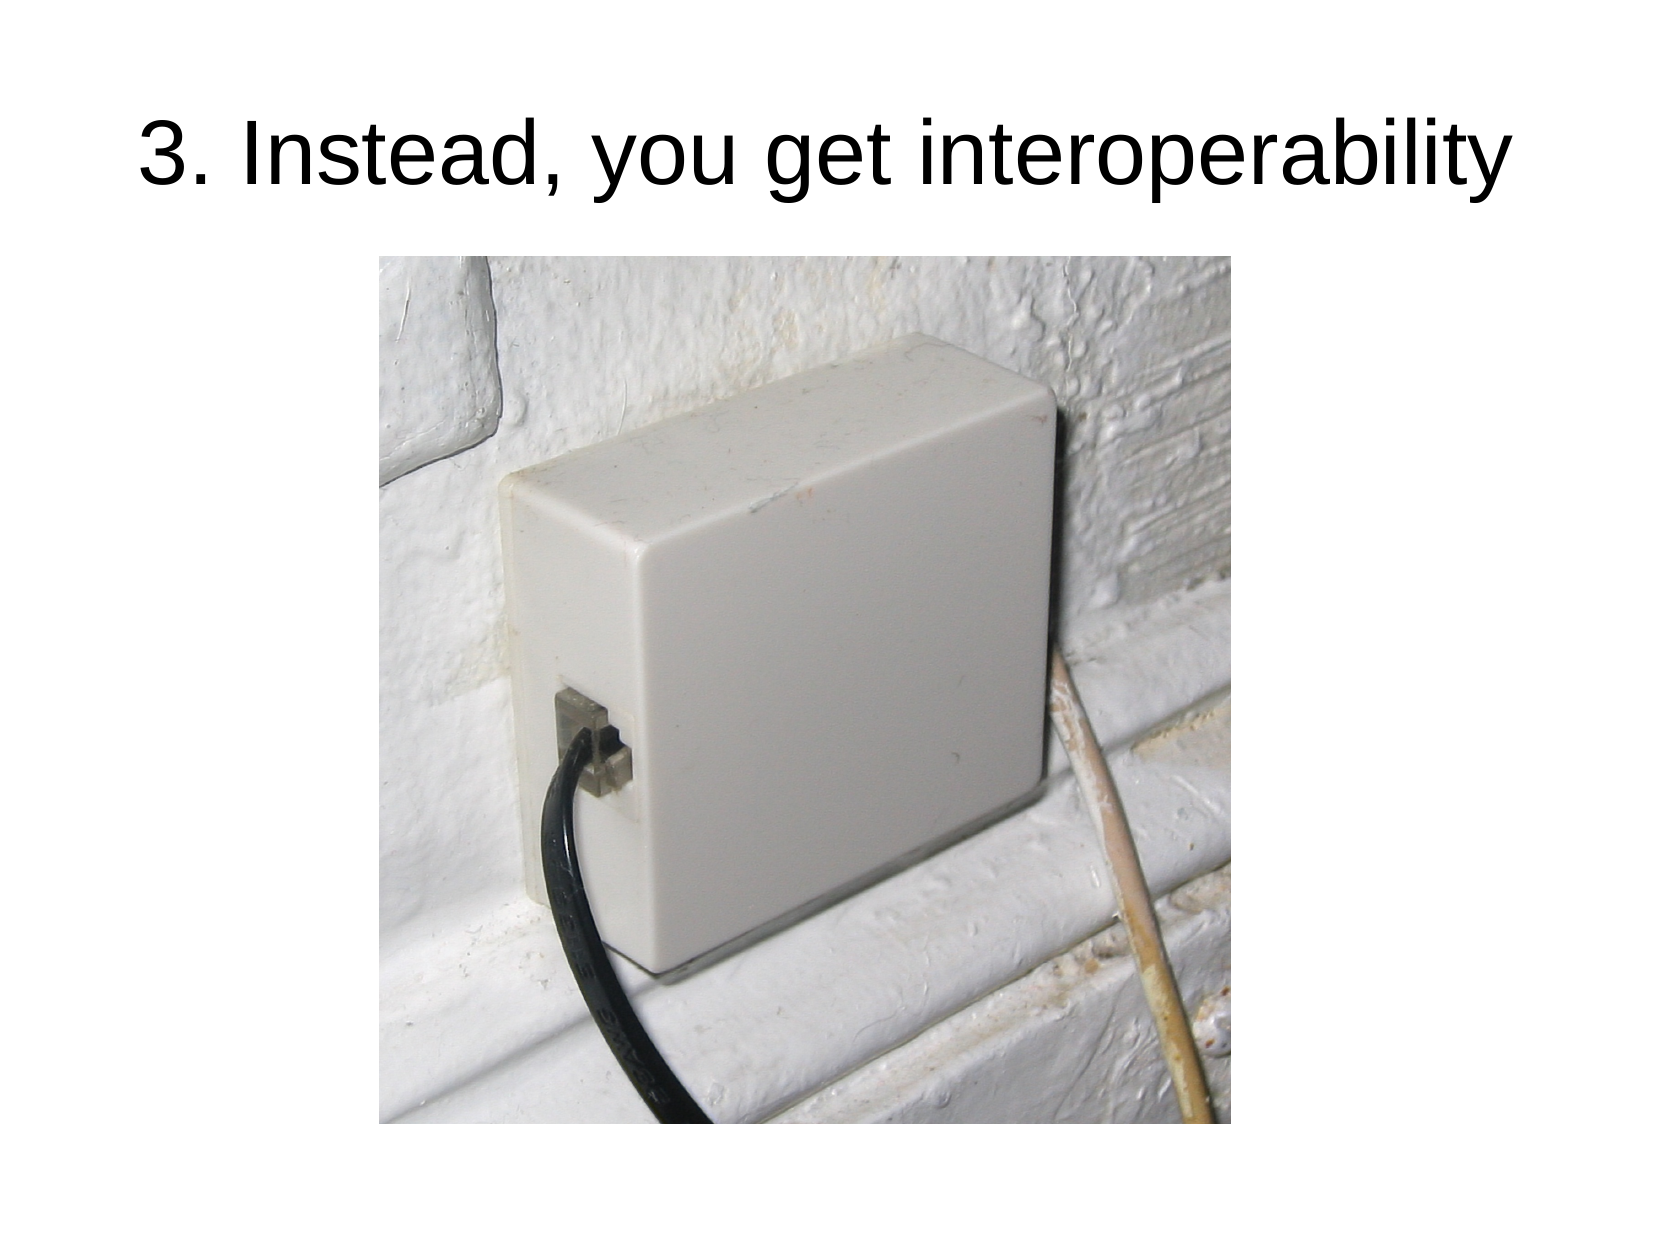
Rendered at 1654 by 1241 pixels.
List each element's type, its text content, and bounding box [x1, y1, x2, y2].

picture [379, 256, 1231, 1124]
title 3. Instead, you get interoperability [82, 49, 1571, 257]
